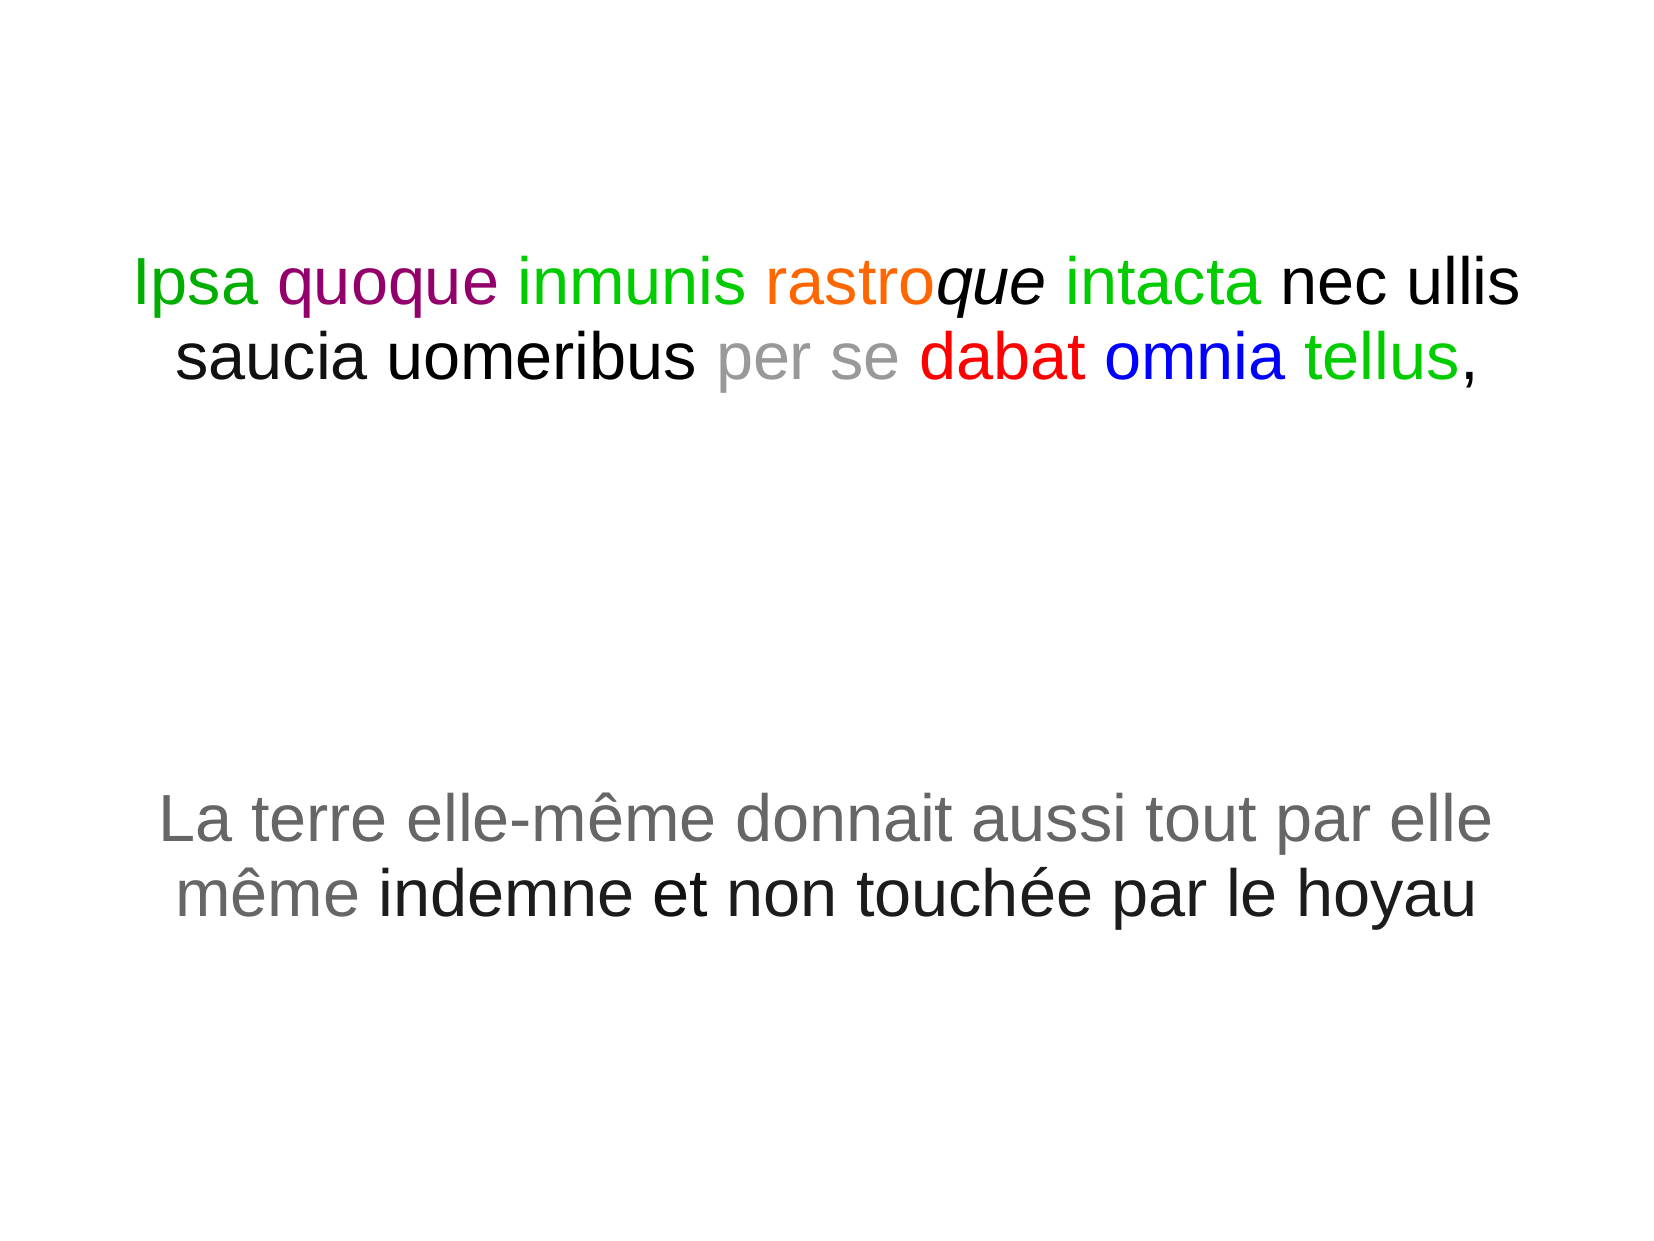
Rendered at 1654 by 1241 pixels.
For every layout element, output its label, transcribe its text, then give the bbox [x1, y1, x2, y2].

title Ipsa quoque inmunis rastroque intacta nec ullis saucia uomeribus per se dabat omnia tellus, [47, 35, 1607, 603]
subtitle La terre elle-même donnait aussi tout par elle même indemne et non touchée par le hoyau [82, 602, 1571, 1109]
